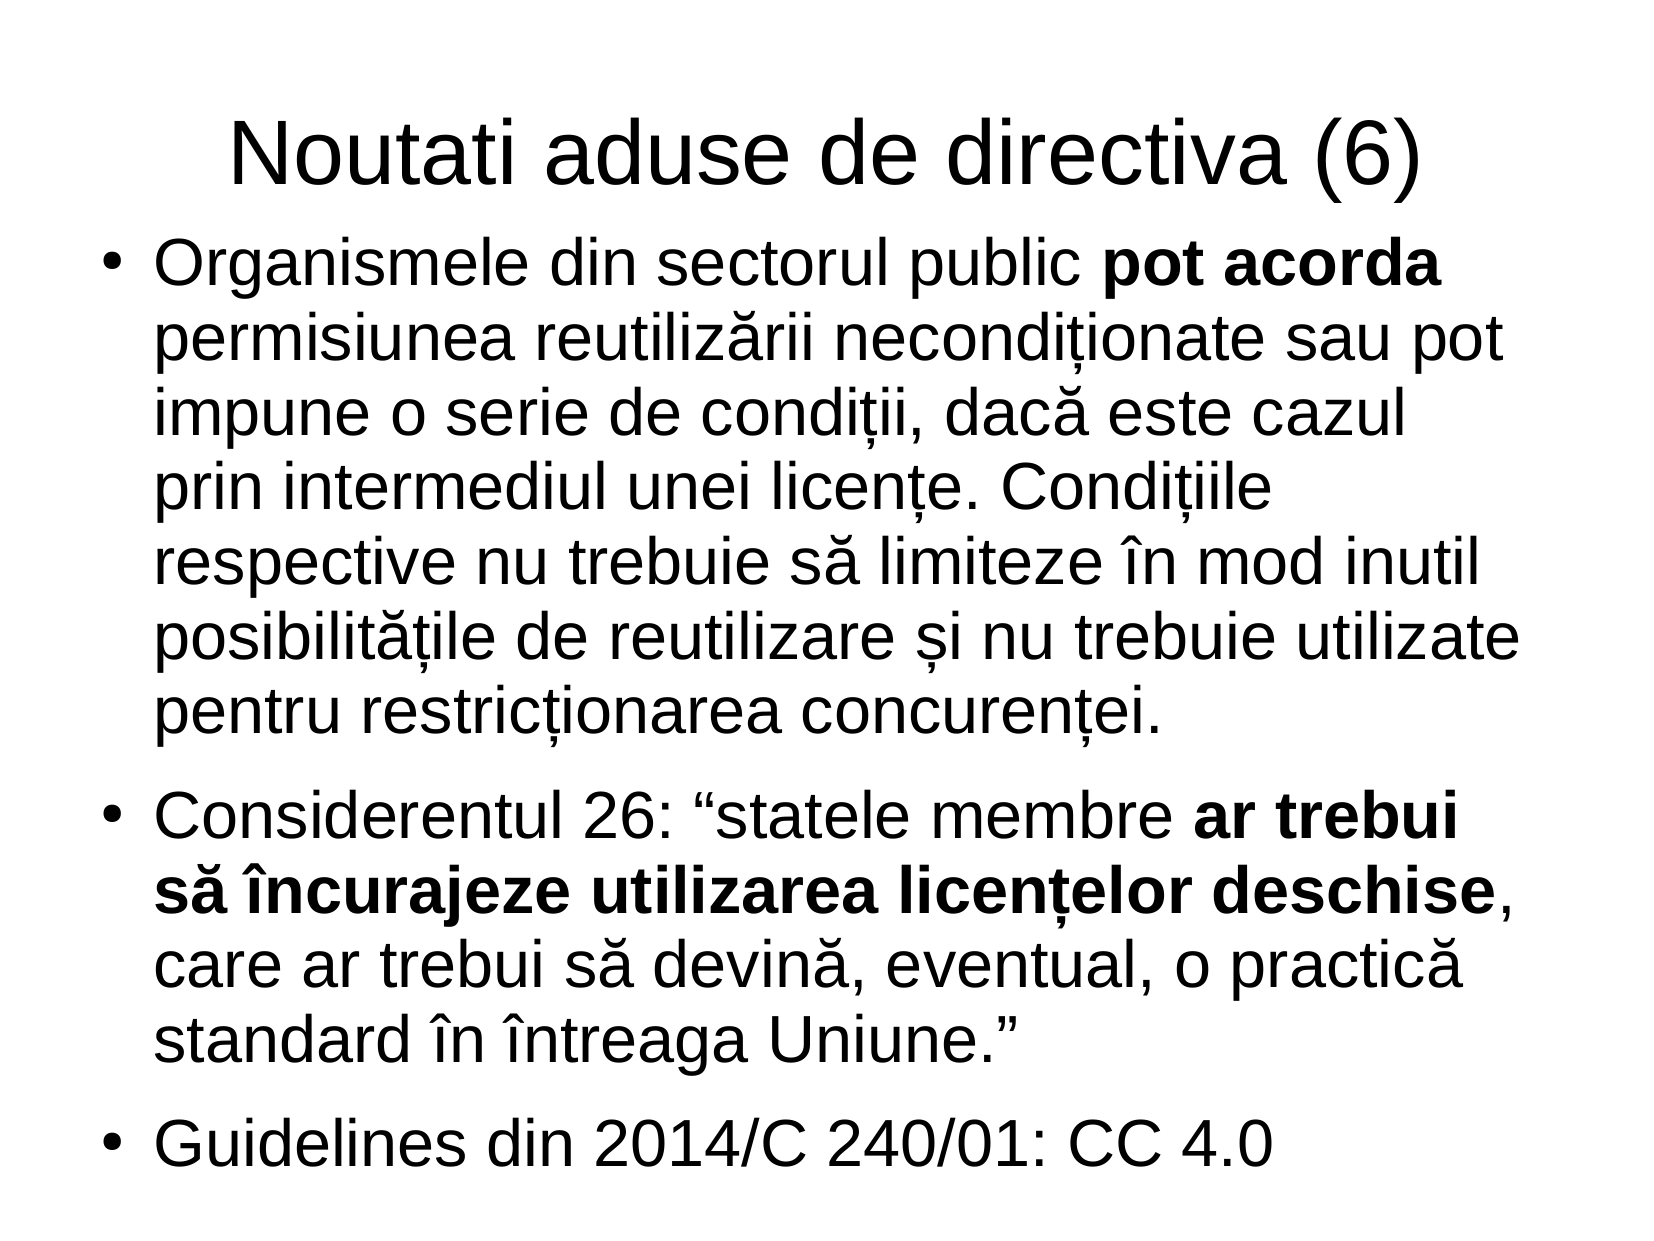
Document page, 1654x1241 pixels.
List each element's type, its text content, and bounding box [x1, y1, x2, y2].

title Noutati aduse de directiva (6) [82, 49, 1571, 257]
list Organismele din sectorul public pot acorda permisiunea reutilizării necondiționate sau pot impune o serie de condiții, dacă este cazul prin intermediul unei licențe. Condițiile respective nu trebuie să limiteze în mod inutil posibilitățile de reutilizare și nu trebuie utilizate pentru restricționarea concurenței. Considerentul 26: “statele membre ar trebui să încurajeze utilizarea licențelor deschise, care ar trebui să devină, eventual, o practică standard în întreaga Uniune.” Guidelines din 2014/C 240/01: CC 4.0 [82, 225, 1538, 1135]
